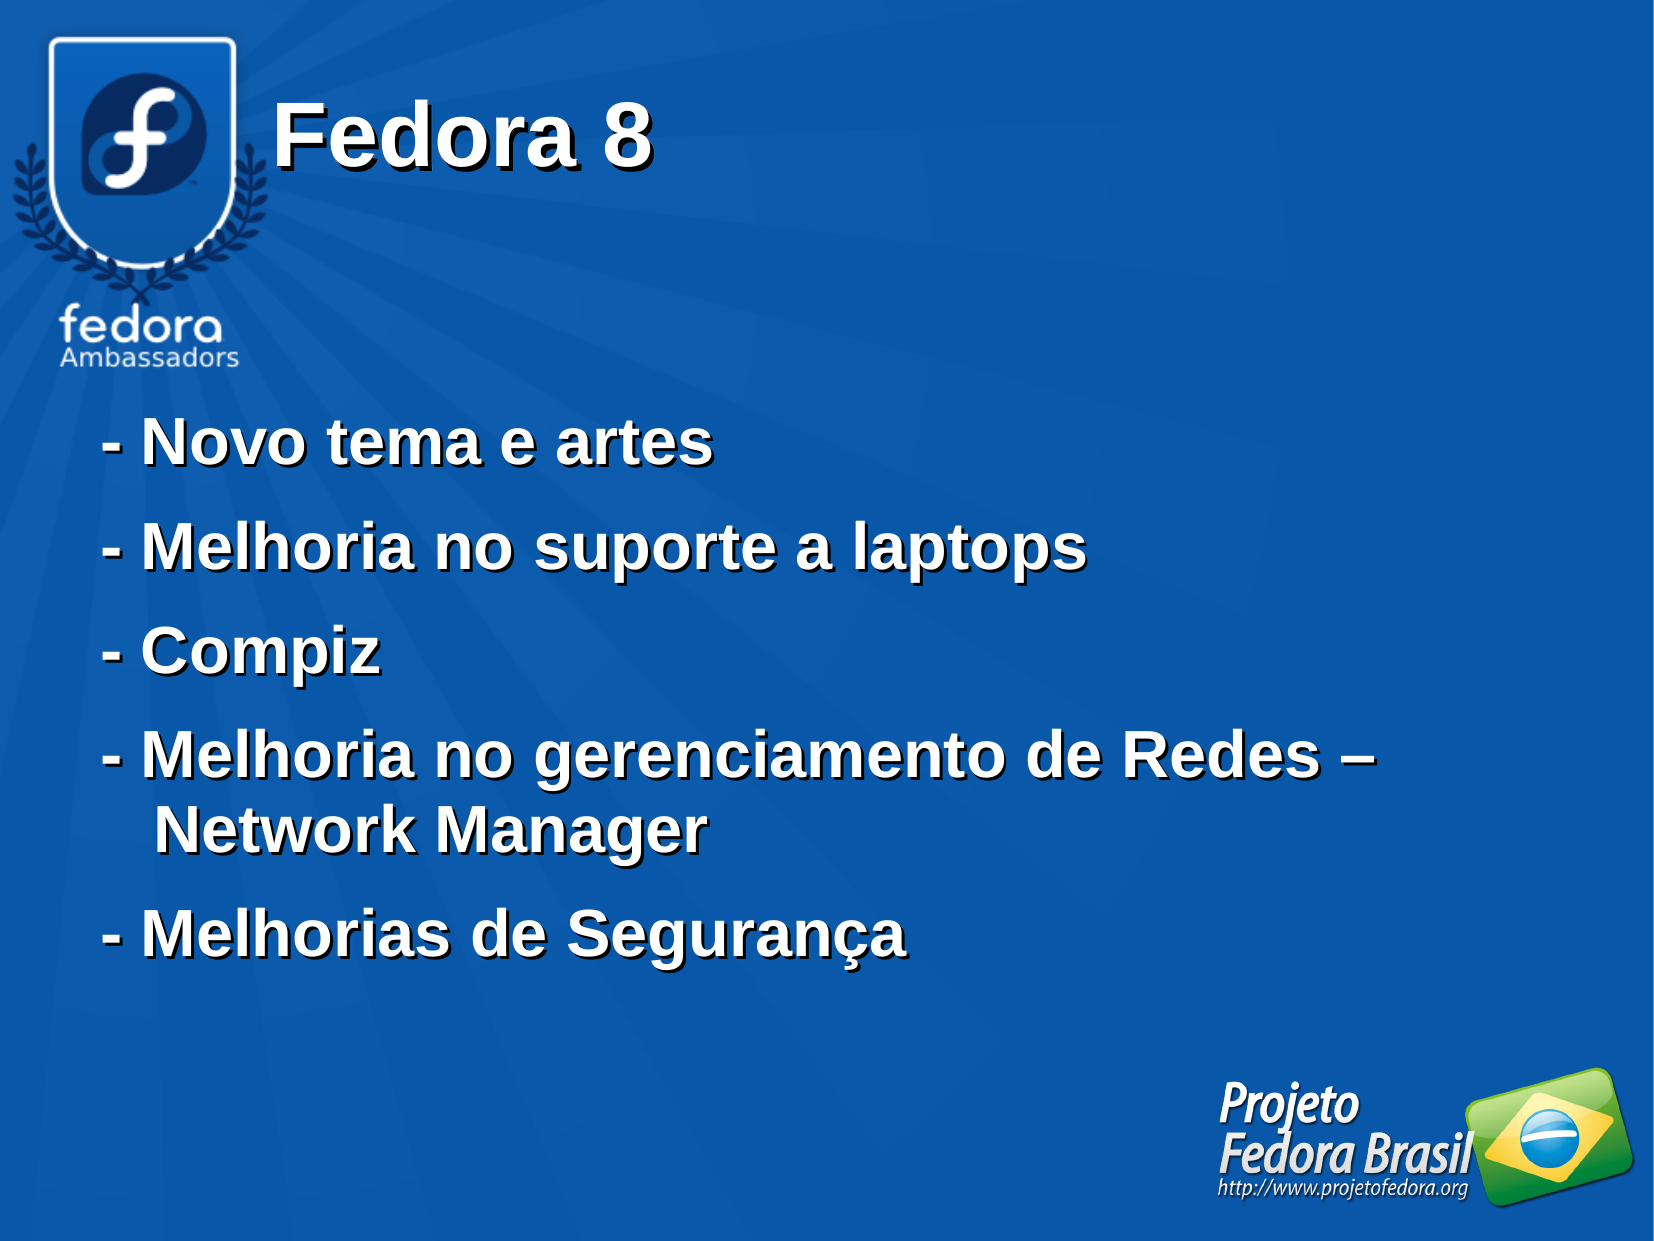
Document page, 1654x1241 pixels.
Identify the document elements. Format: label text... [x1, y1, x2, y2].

title Fedora 8 [271, 39, 1654, 232]
list - Novo tema e artes - Melhoria no suporte a laptops - Compiz - Melhoria no gerenciamento de Redes – Network Manager - Melhorias de Segurança [82, 404, 1571, 1069]
picture [0, 0, 1654, 1241]
